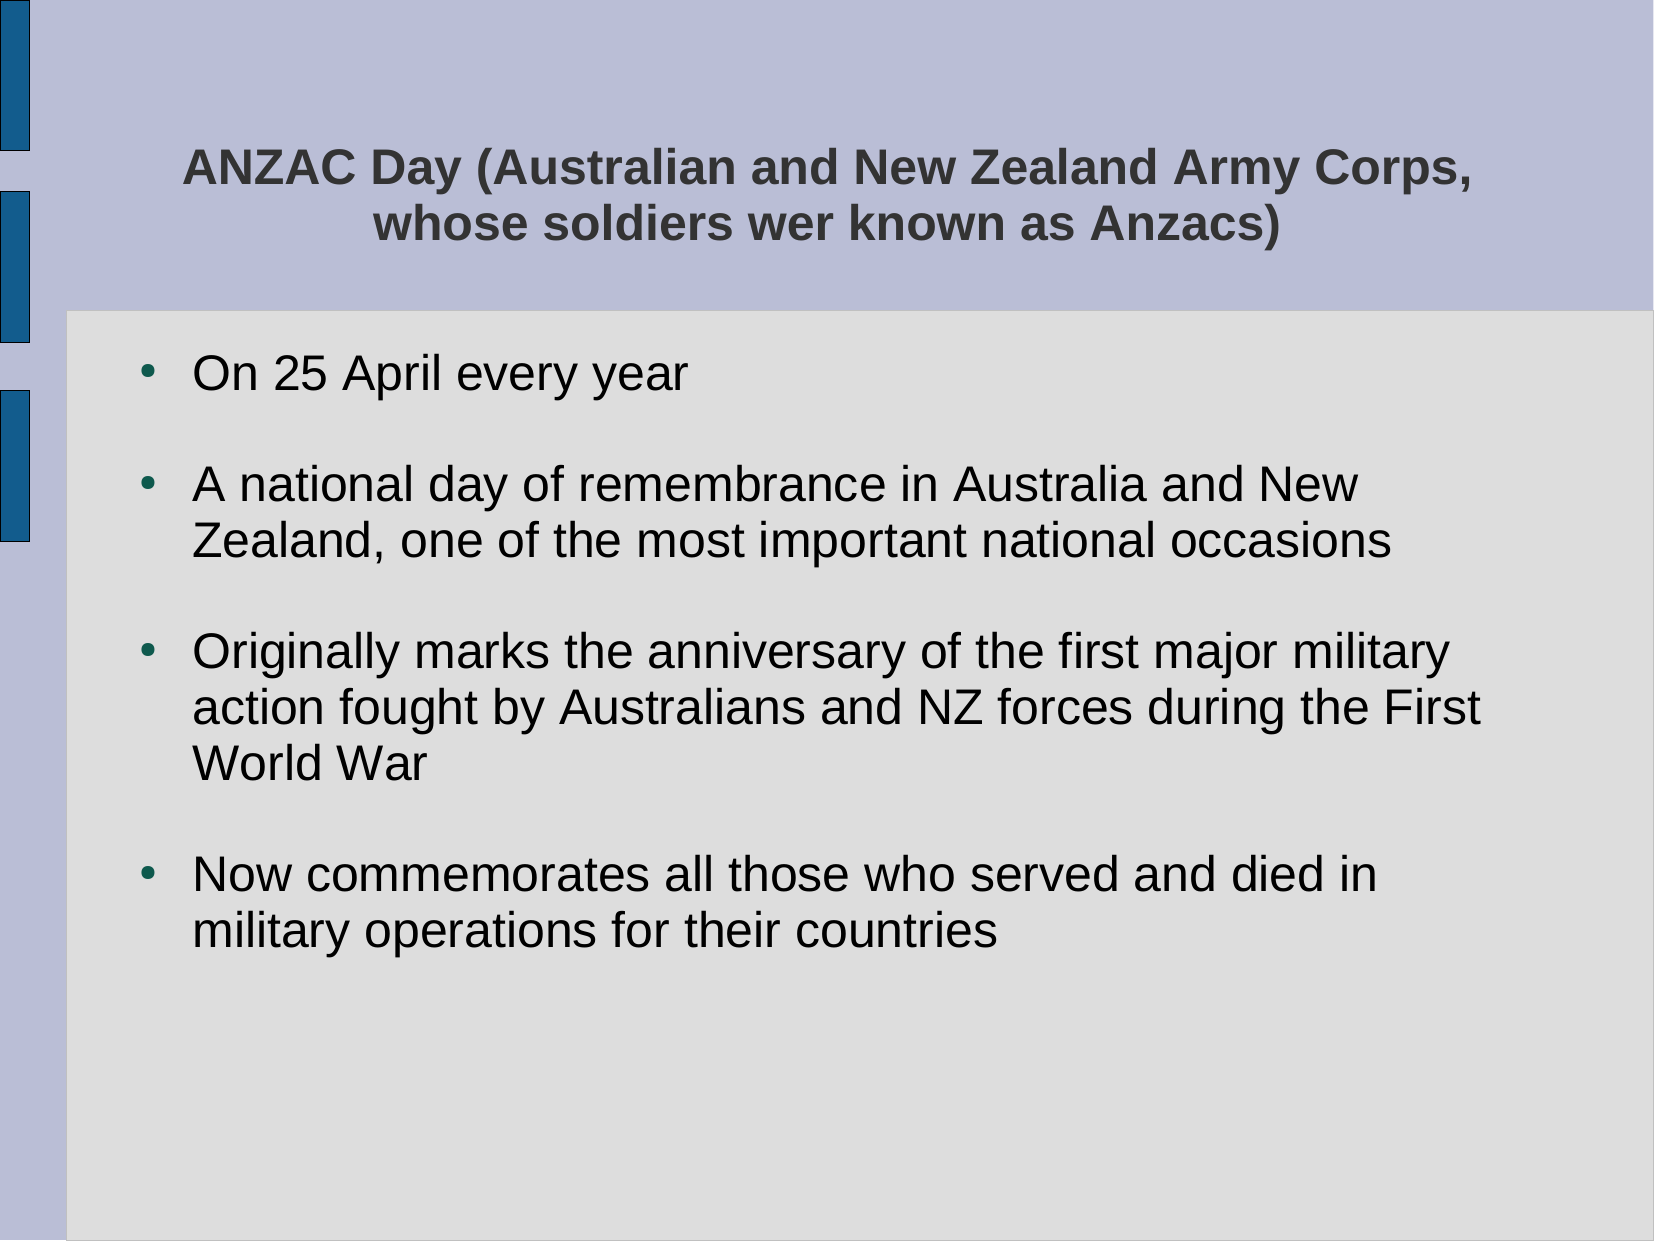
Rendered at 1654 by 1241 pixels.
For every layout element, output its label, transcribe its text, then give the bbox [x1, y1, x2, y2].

list On 25 April every year A national day of remembrance in Australia and New Zealand, one of the most important national occasions Originally marks the anniversary of the first major military action fought by Australians and NZ forces during the First World War Now commemorates all those who served and died in military operations for their countries [121, 344, 1534, 1127]
title ANZAC Day (Australian and New Zealand Army Corps, whose soldiers wer known as Anzacs) [121, 91, 1534, 299]
